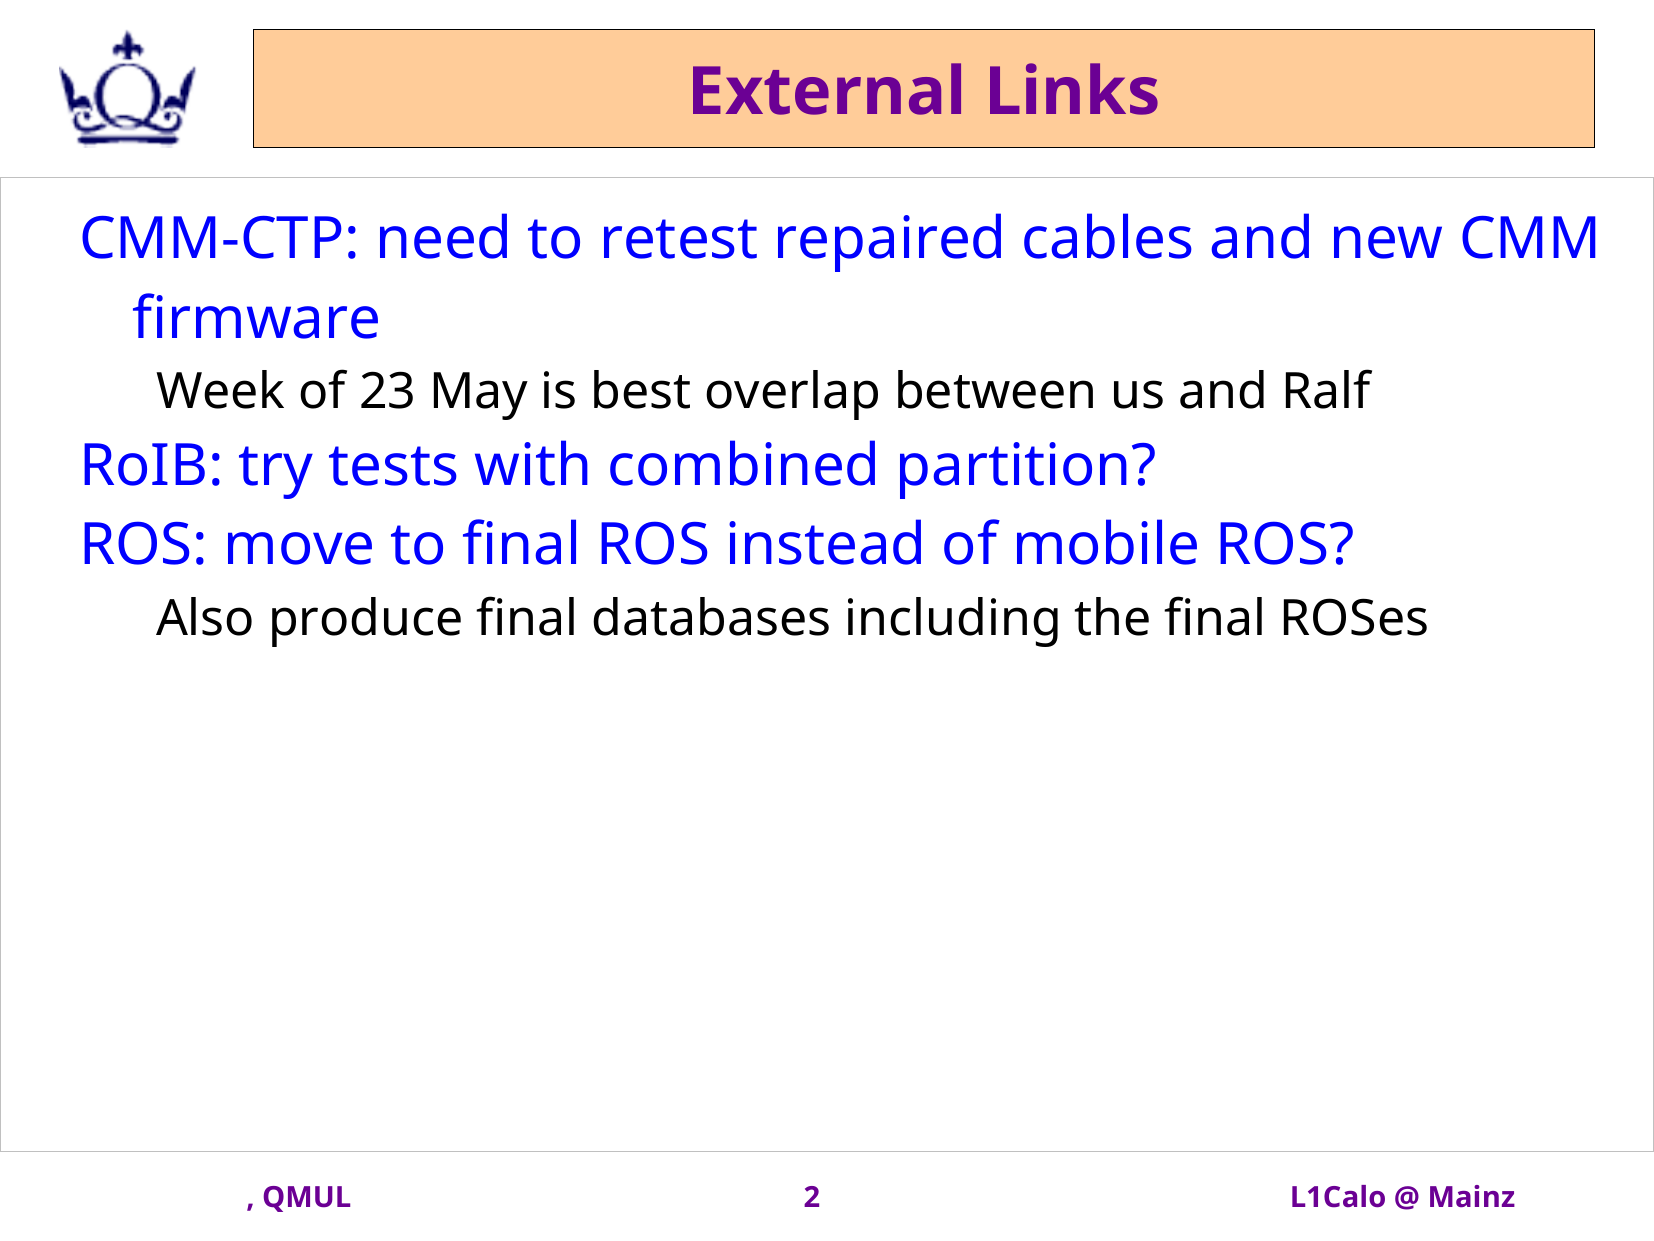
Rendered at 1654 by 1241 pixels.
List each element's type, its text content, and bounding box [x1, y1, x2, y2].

title External Links [253, 29, 1595, 148]
list CMM-CTP: need to retest repaired cables and new CMM firmware Week of 23 May is best overlap between us and Ralf RoIB: try tests with combined partition? ROS: move to final ROS instead of mobile ROS? Also produce final databases including the final ROSes [61, 196, 1605, 1117]
picture [59, 29, 200, 148]
